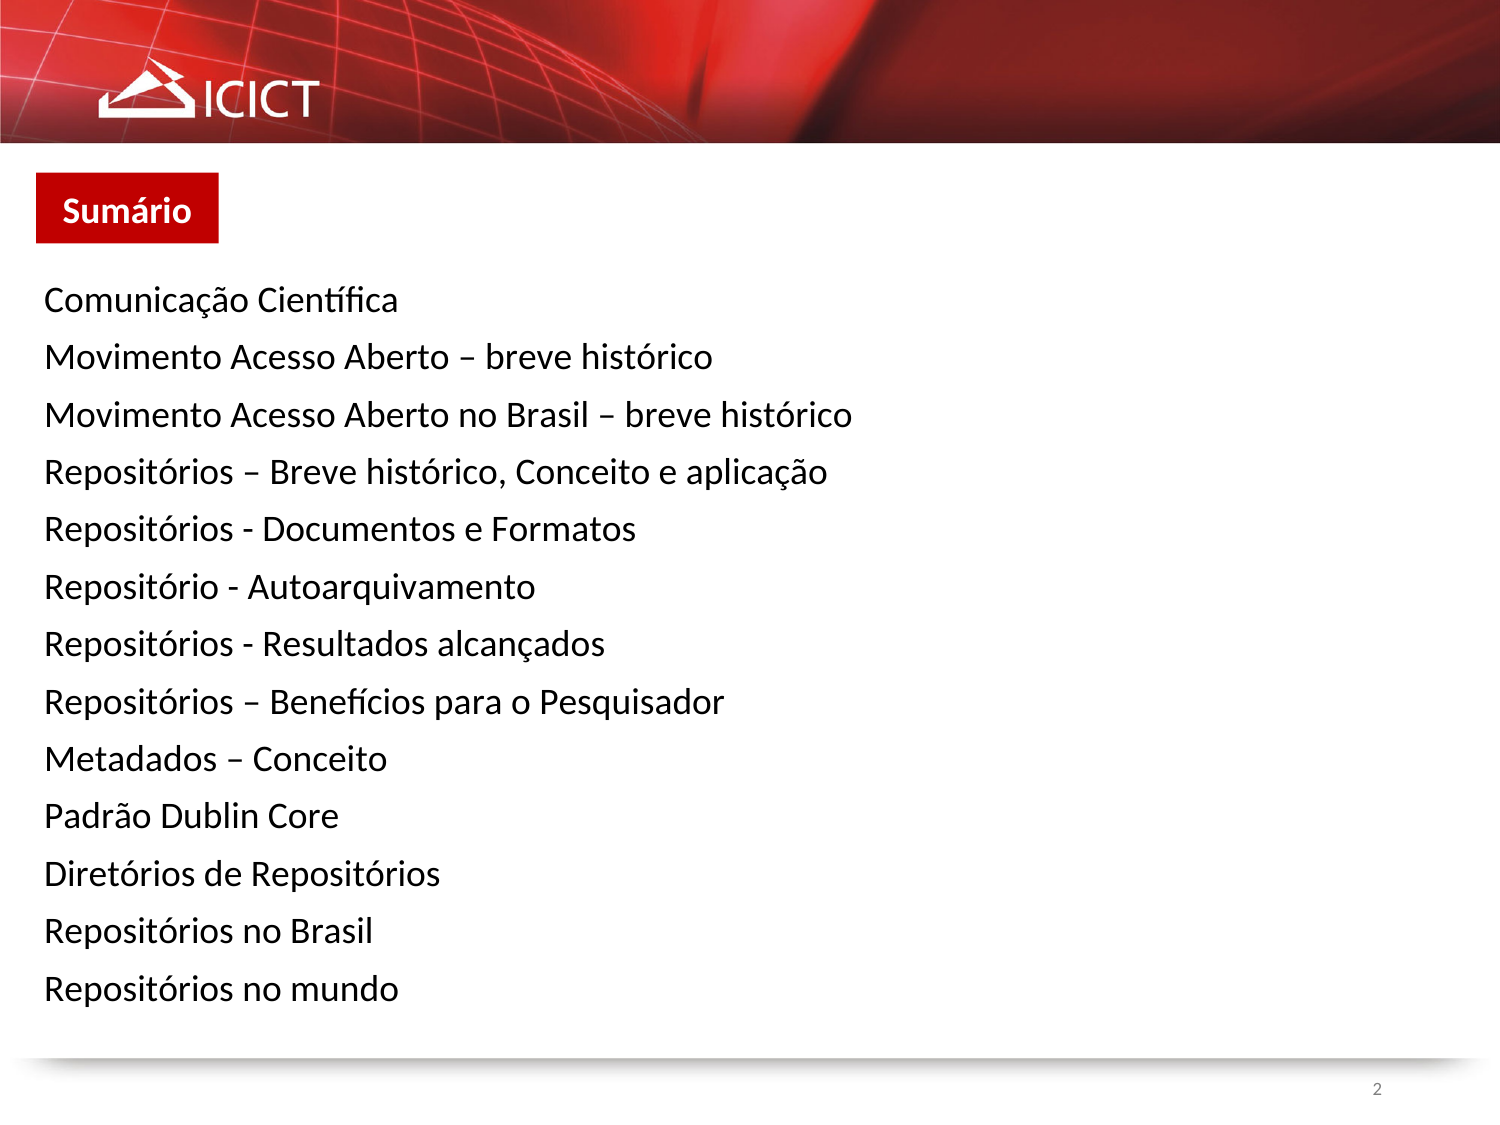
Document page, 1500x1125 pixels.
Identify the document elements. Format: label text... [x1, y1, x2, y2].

picture [0, 0, 1500, 1125]
text_box <número> [1059, 1057, 1397, 1118]
text_box Sumário [36, 172, 219, 244]
text_box Comunicação Científica Movimento Acesso Aberto – breve histórico Movimento Acesso Aberto no Brasil – breve histórico Repositórios – Breve histórico, Conceito e aplicação Repositórios - Documentos e Formatos Repositório - Autoarquivamento Repositórios - Resultados alcançados Repositórios – Benefícios para o Pesquisador Metadados – Conceito Padrão Dublin Core Diretórios de Repositórios Repositórios no Brasil Repositórios no mundo [29, 267, 1468, 1017]
